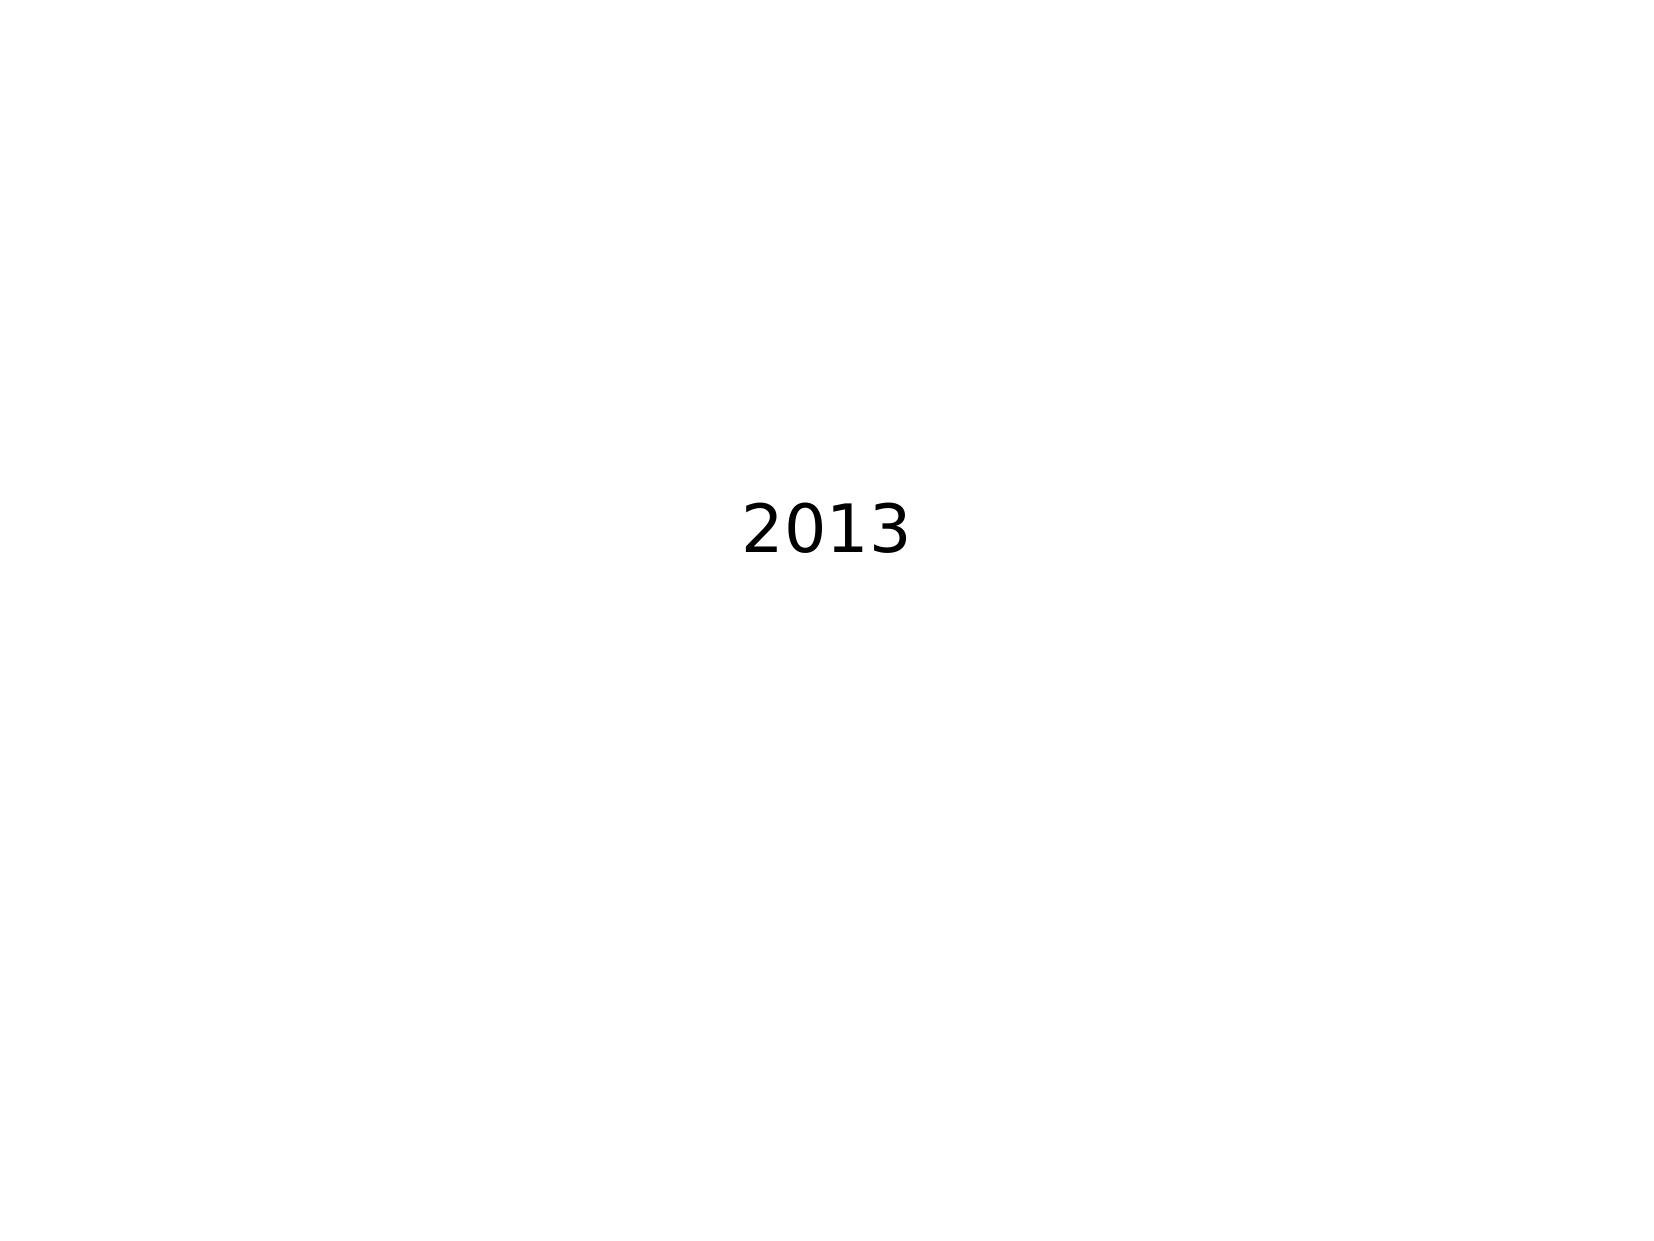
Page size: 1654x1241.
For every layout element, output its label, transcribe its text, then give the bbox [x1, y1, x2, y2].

subtitle 2013 [82, 49, 1571, 1010]
